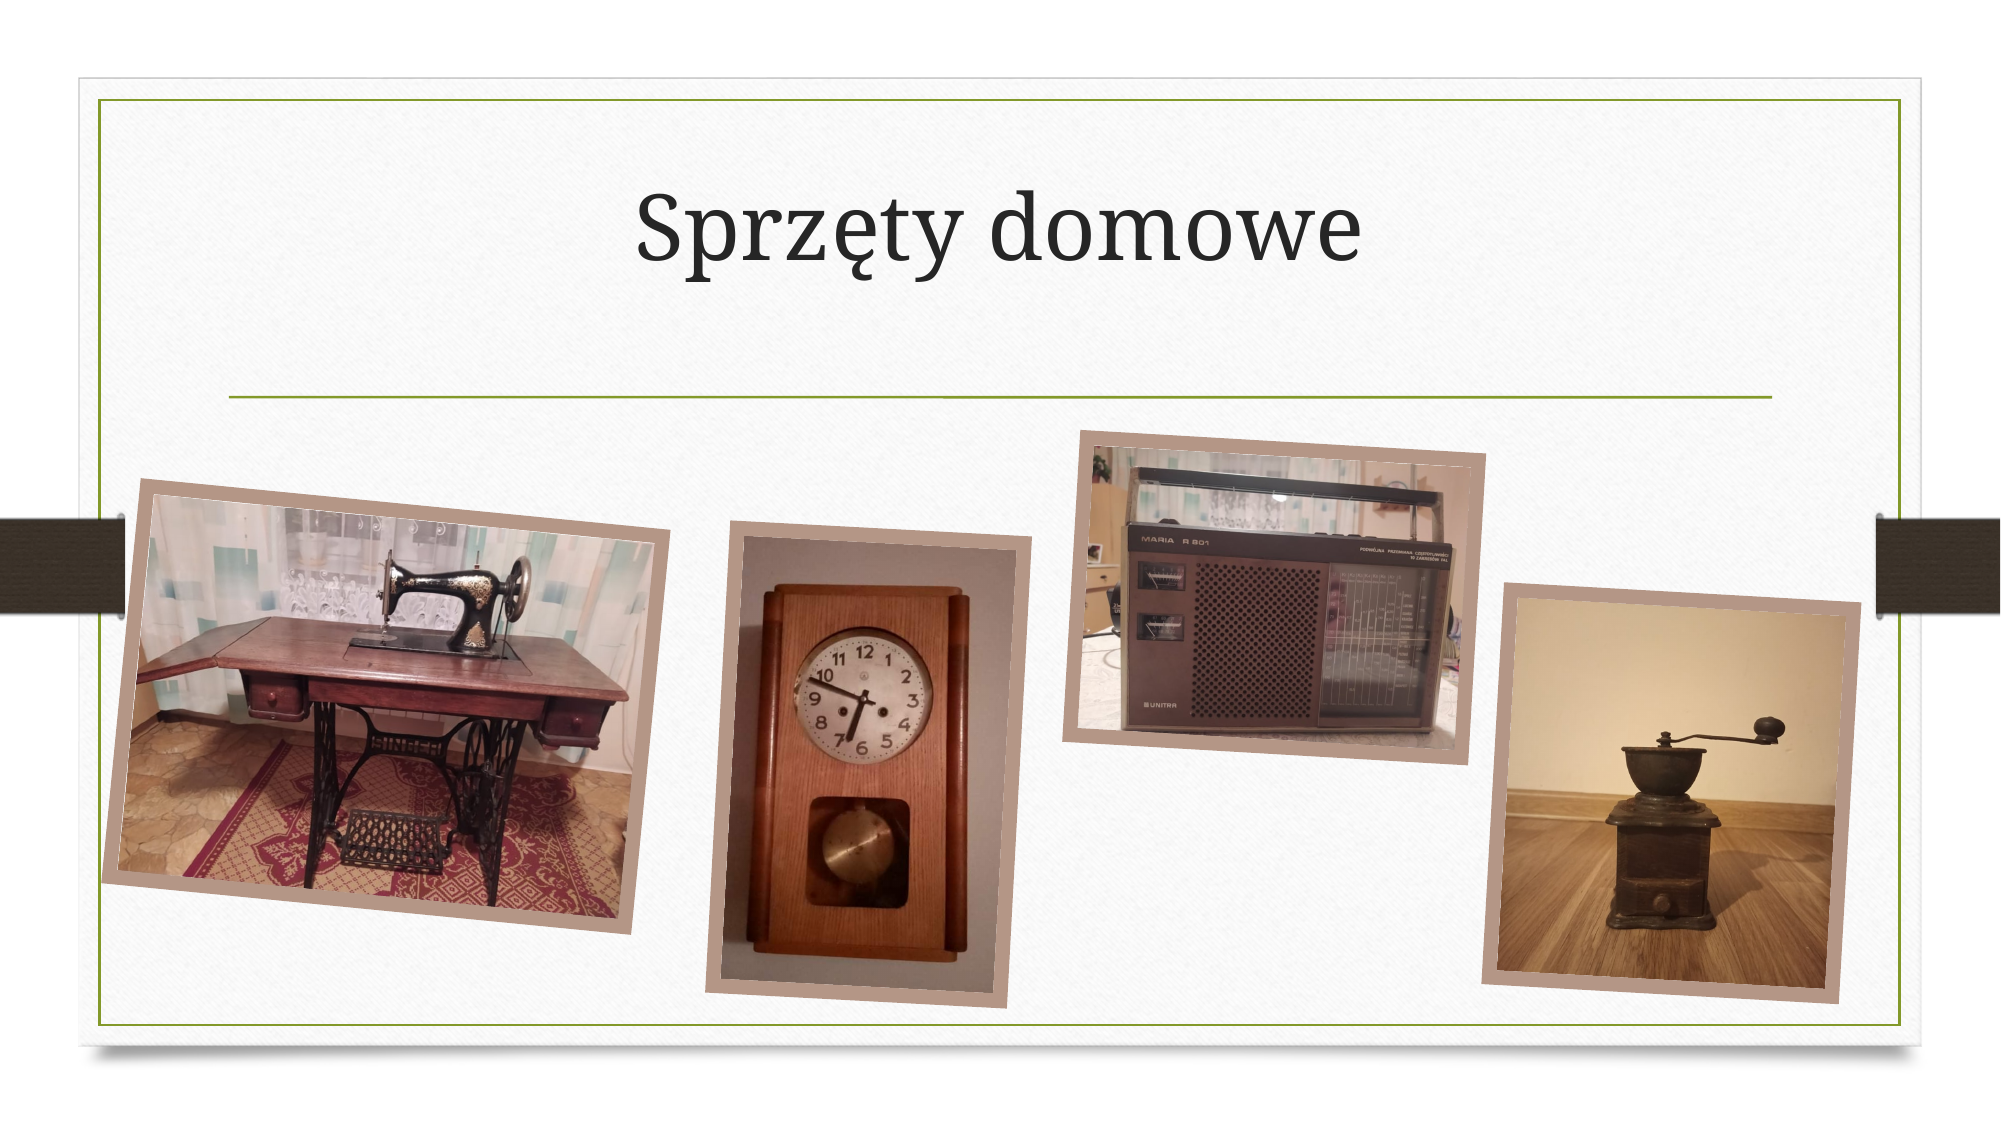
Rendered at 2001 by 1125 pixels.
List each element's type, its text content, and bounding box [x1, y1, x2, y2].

picture [720, 535, 1017, 994]
picture [117, 494, 655, 919]
title Sprzęty domowe [212, 161, 1788, 375]
picture [1496, 597, 1847, 989]
picture [1077, 445, 1471, 750]
